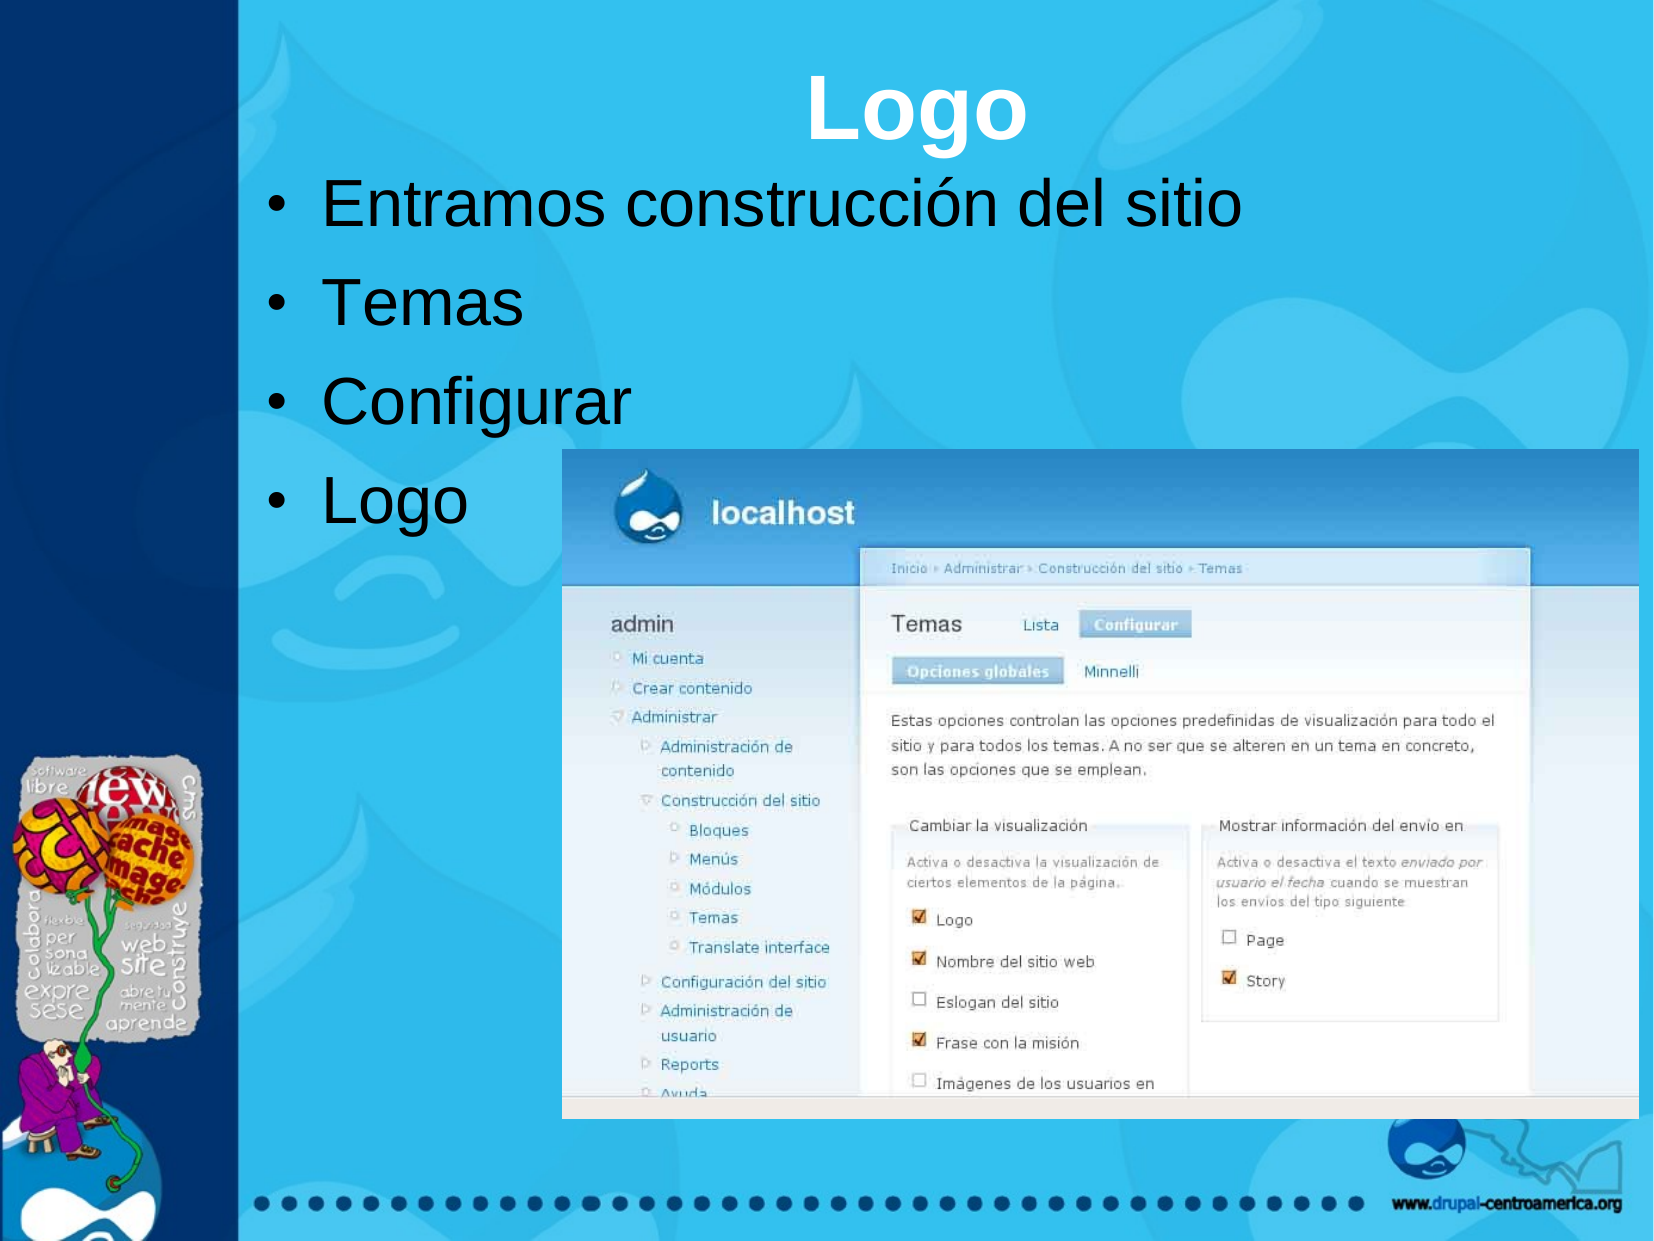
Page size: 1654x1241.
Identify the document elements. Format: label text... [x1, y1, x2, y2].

picture [0, 0, 1654, 1241]
list Entramos construcción del sitio Temas Configurar Logo [265, 170, 1388, 544]
title Logo [295, 14, 1566, 207]
